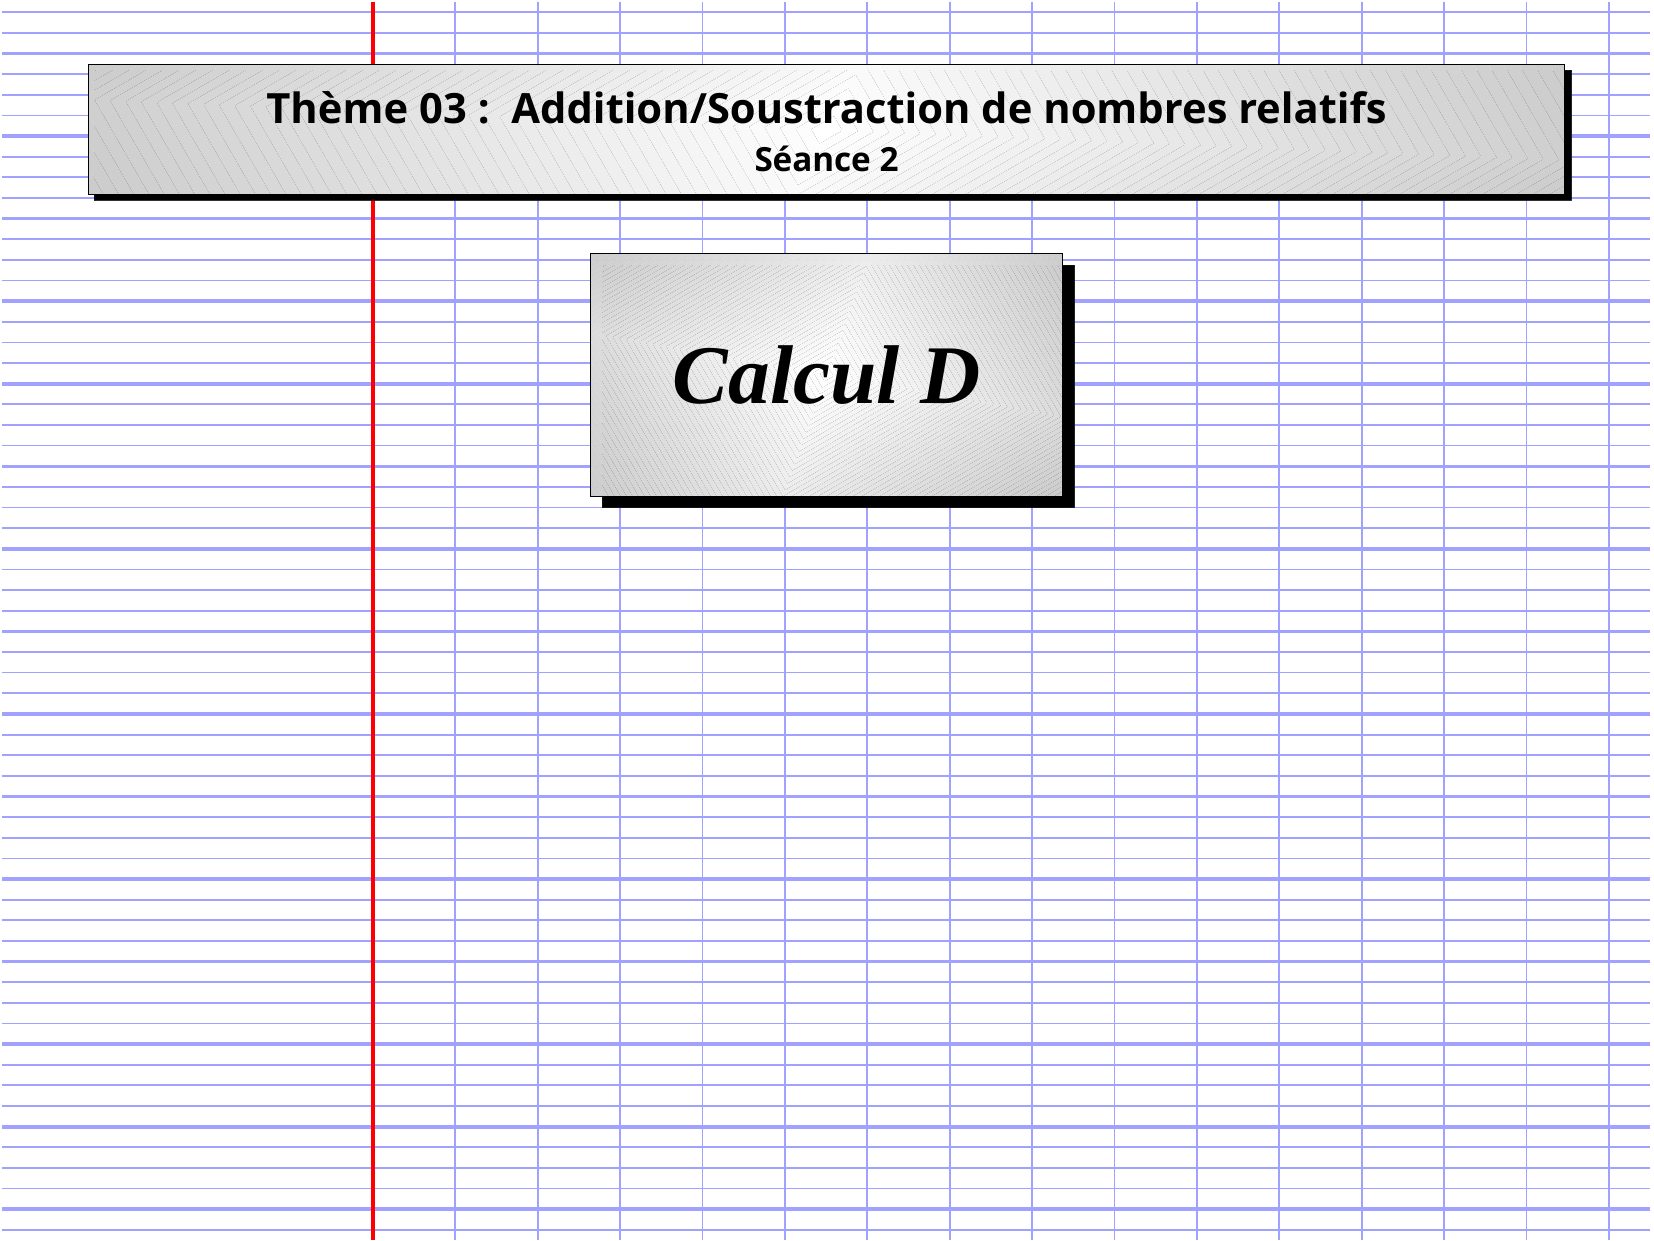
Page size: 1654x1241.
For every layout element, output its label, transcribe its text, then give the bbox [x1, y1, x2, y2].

picture [0, 0, 1654, 1241]
text_box Calcul D [590, 253, 1063, 497]
text_box Thème 03 : Addition/Soustraction de nombres relatifs Séance 2 [88, 64, 1565, 195]
